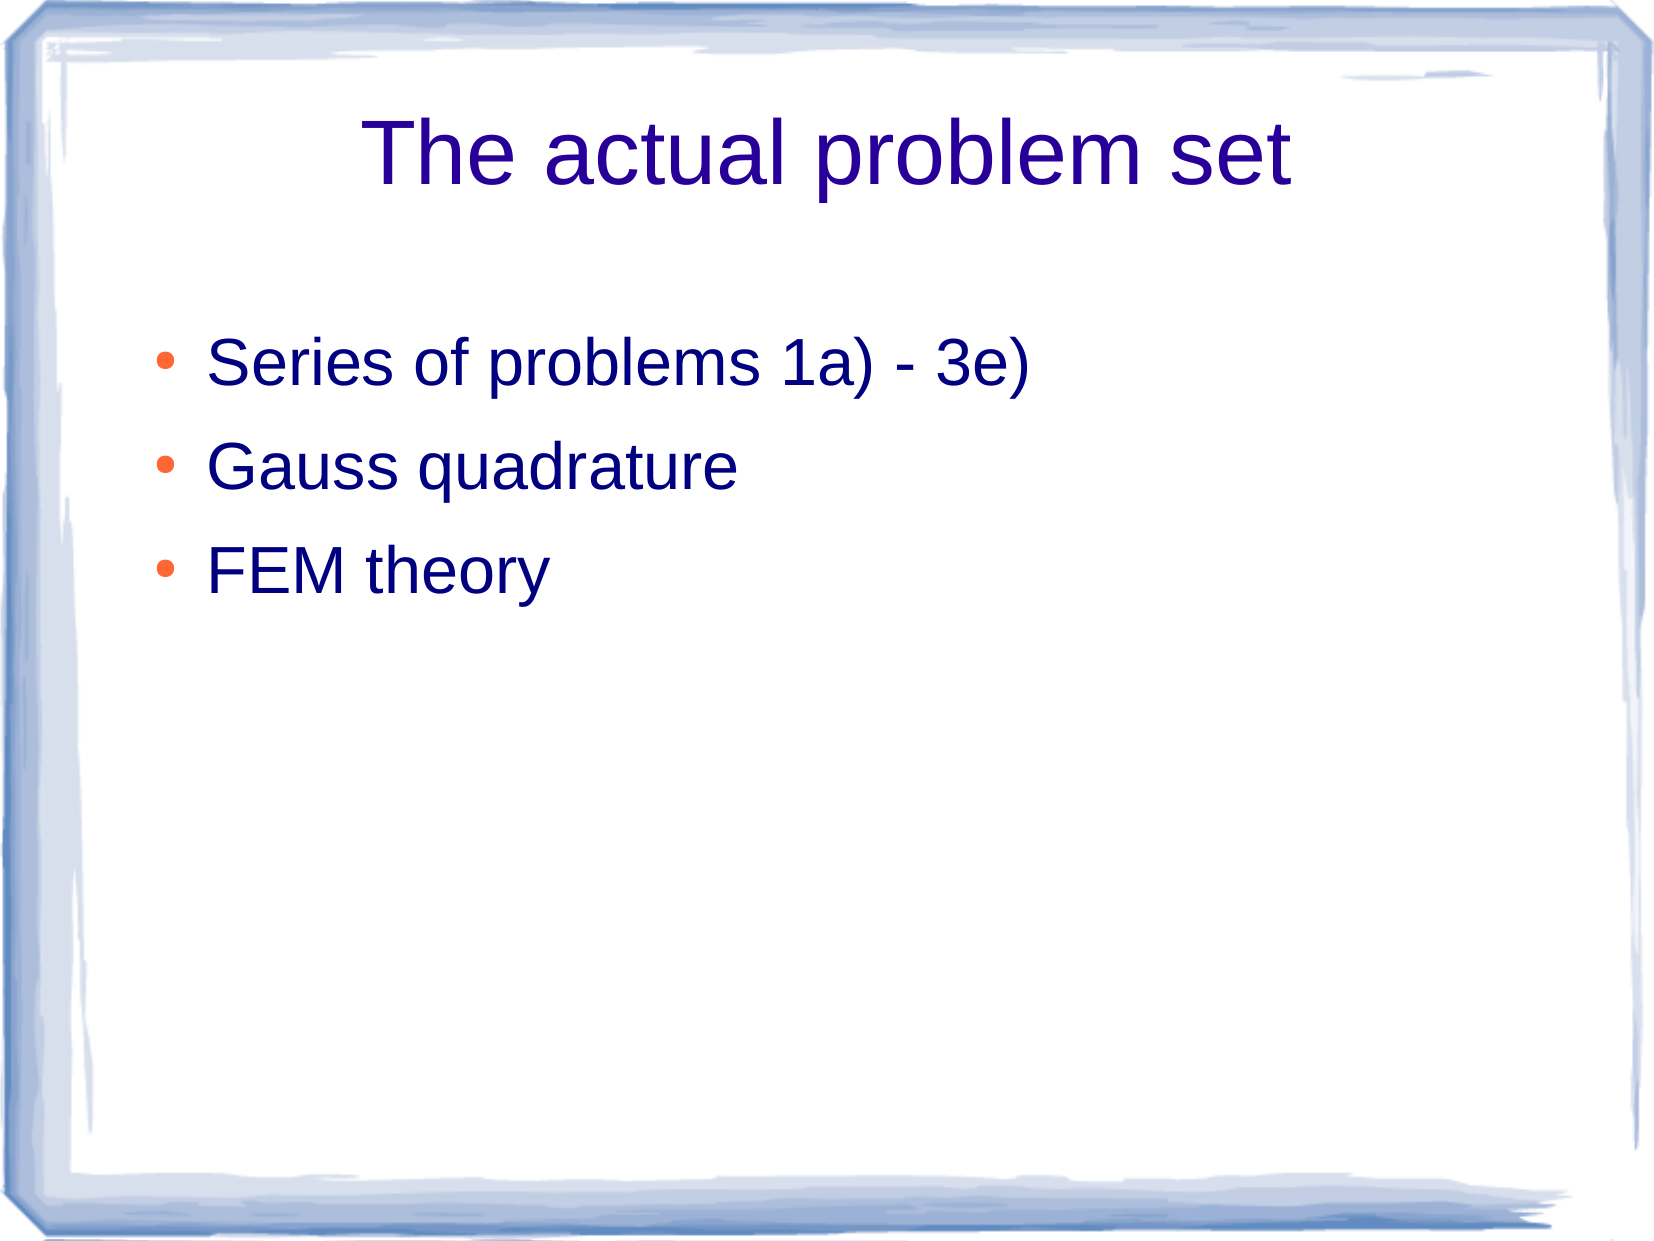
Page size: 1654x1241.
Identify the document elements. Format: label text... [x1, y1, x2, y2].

picture [0, 0, 1654, 1241]
title The actual problem set [82, 49, 1571, 257]
list Series of problems 1a) - 3e) Gauss quadrature FEM theory [118, 324, 1571, 1004]
